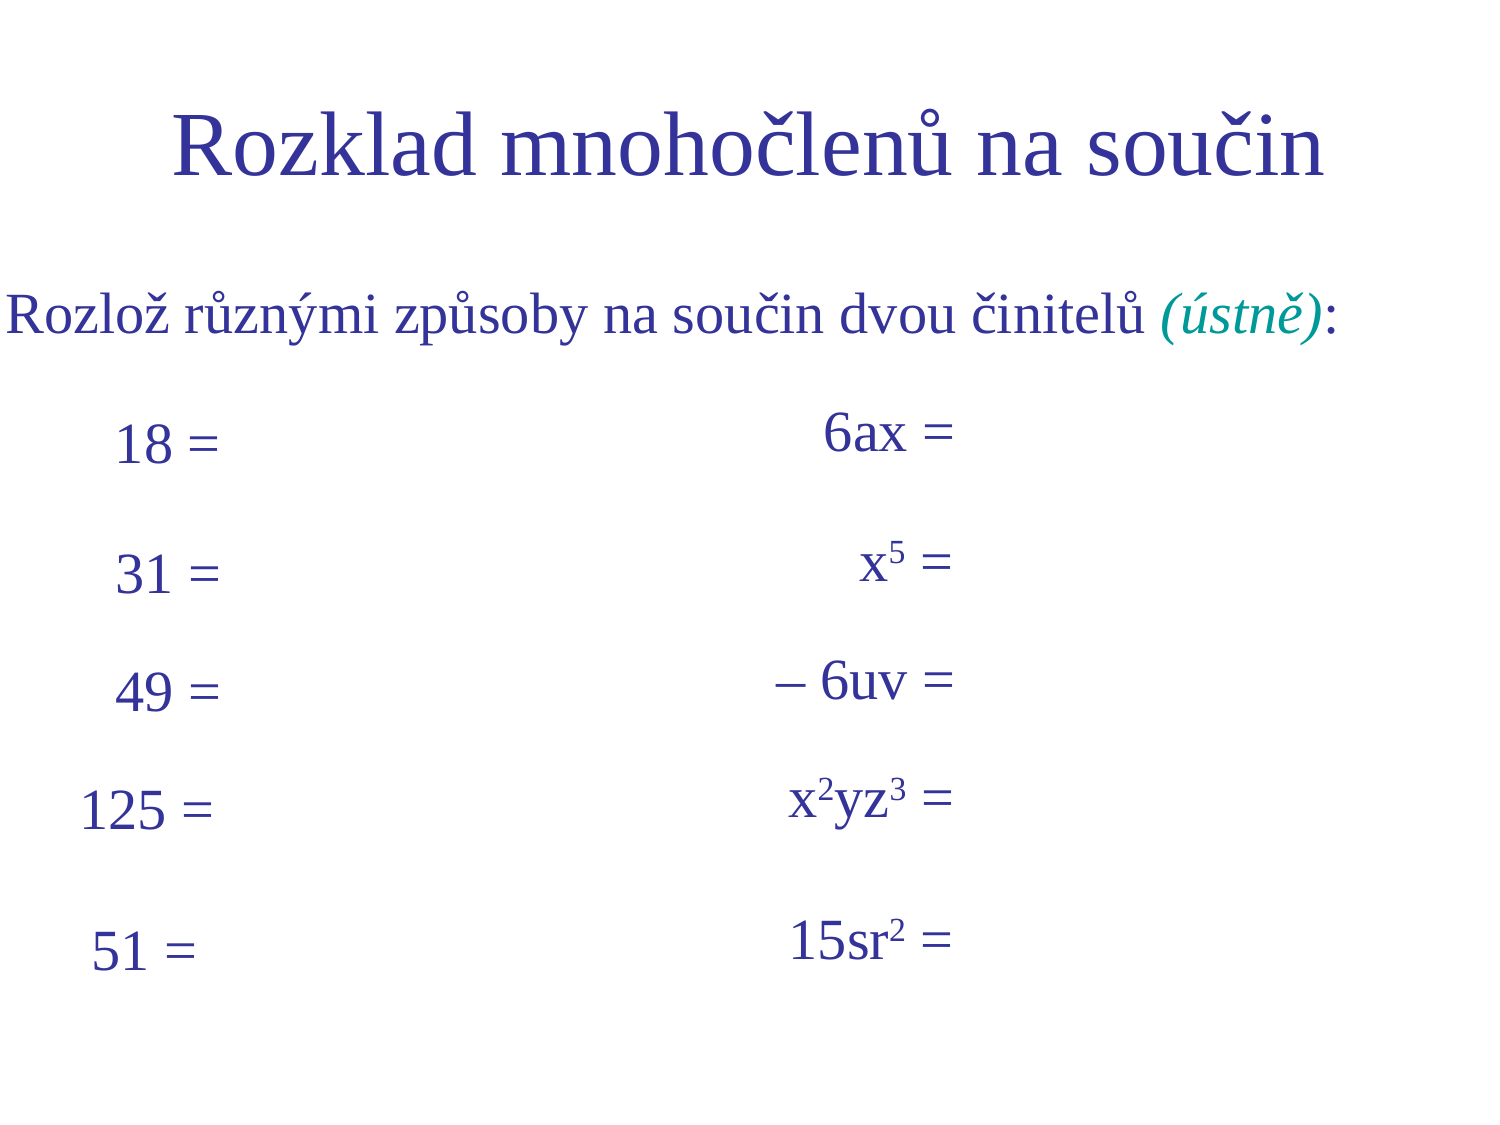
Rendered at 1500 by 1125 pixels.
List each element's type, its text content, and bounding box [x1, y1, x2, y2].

text_box 31 = [100, 526, 278, 613]
text_box Rozklad mnohočlenů na součin [75, 45, 1426, 233]
text_box 18 = [100, 397, 252, 483]
text_box 15sr2 = [773, 893, 1010, 979]
text_box 6ax = [809, 385, 1008, 471]
text_box – 6uv = [761, 633, 975, 719]
text_box 51 = [76, 904, 254, 991]
text_box Rozlož různými způsoby na součin dvou činitelů (ústně): [0, 267, 1459, 353]
text_box 125 = [64, 763, 242, 849]
text_box 49 = [100, 645, 278, 731]
text_box x5 = [844, 515, 1022, 601]
text_box x2yz3 = [773, 751, 987, 837]
